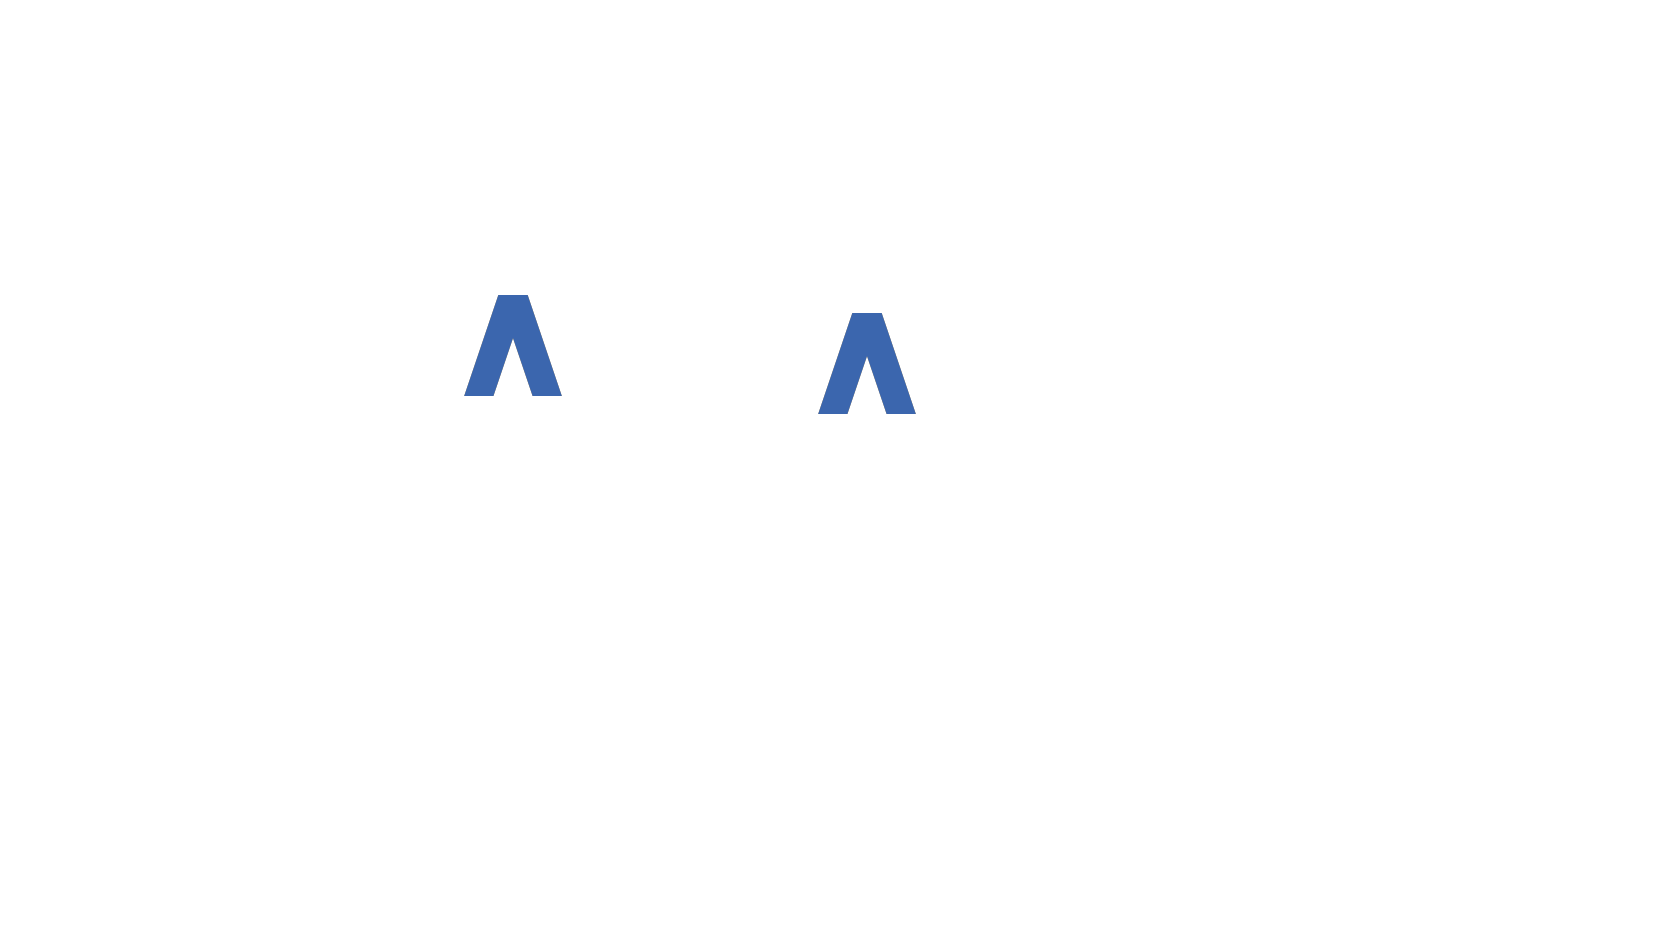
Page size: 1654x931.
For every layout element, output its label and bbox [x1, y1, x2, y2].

picture [464, 295, 562, 396]
picture [818, 313, 916, 414]
